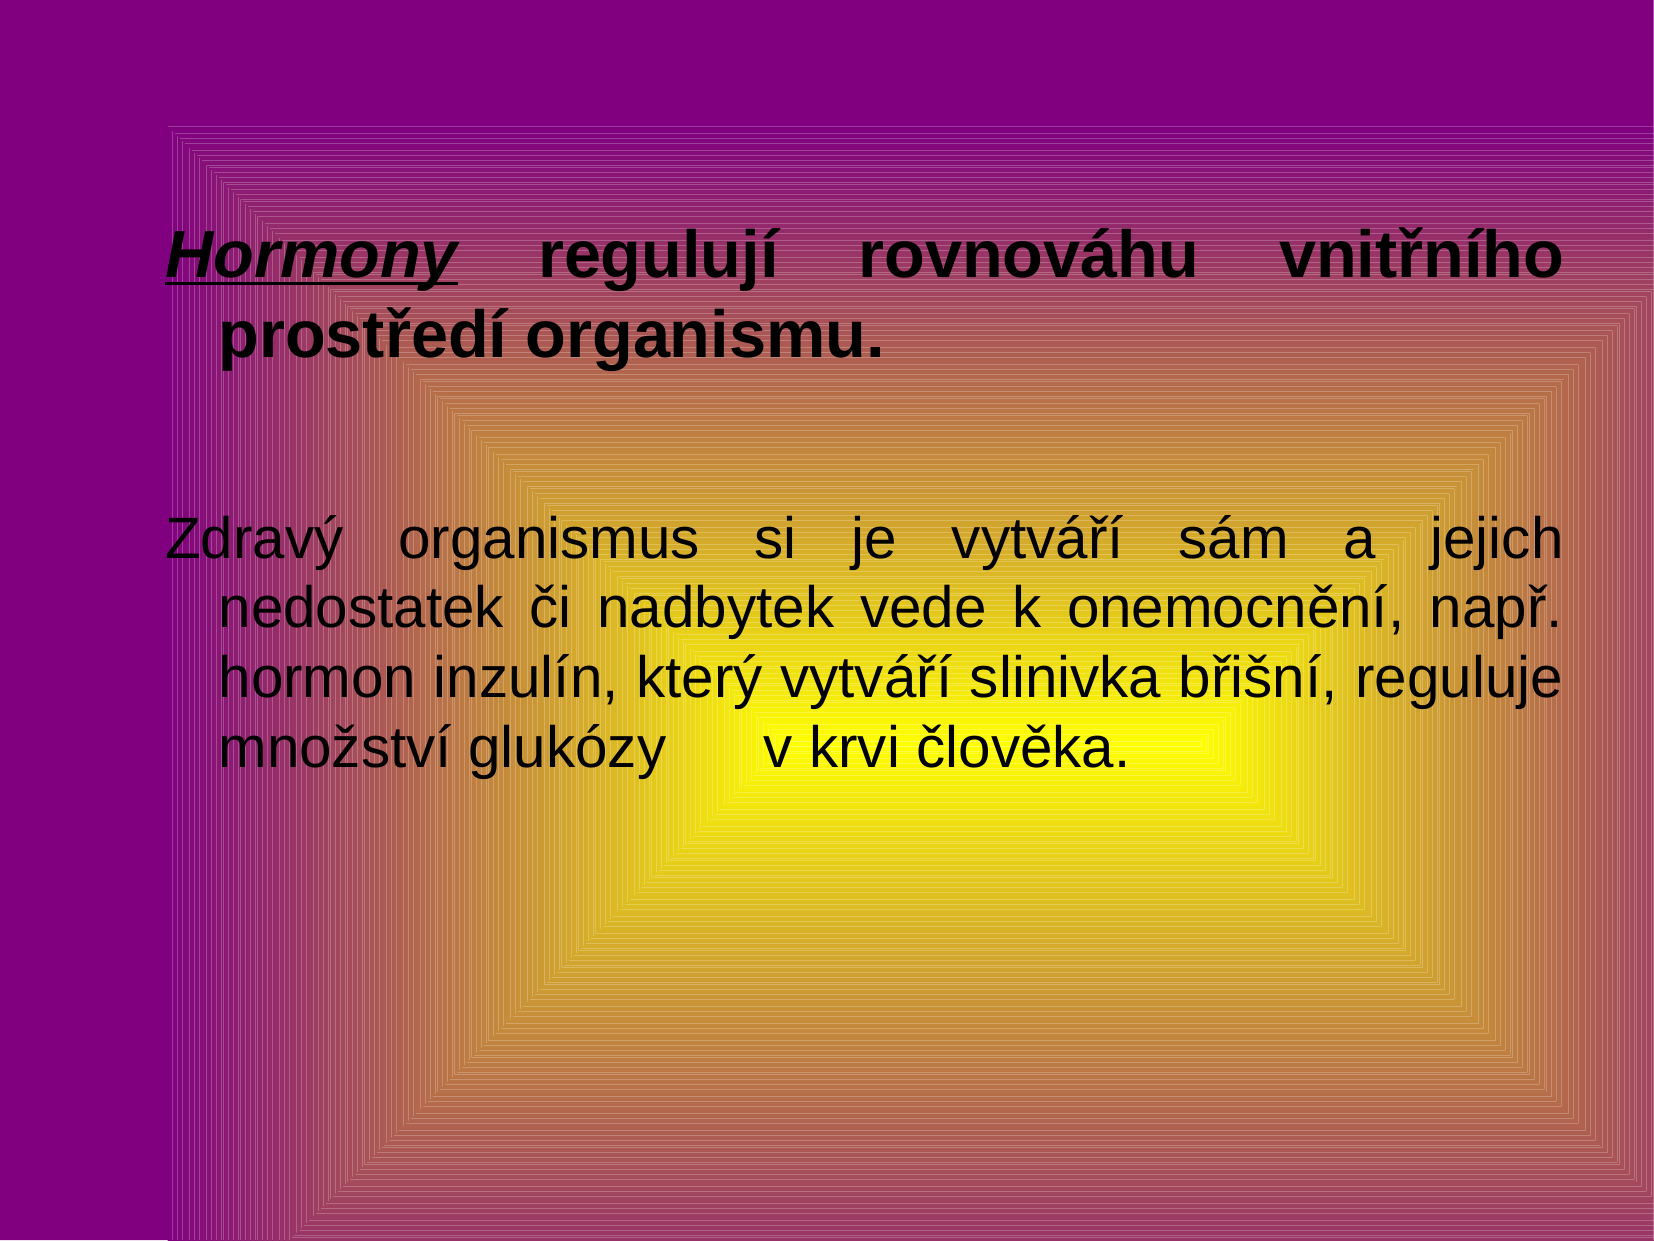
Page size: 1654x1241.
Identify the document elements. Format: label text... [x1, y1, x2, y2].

list Hormony regulují rovnováhu vnitřního prostředí organismu. Zdravý organismus si je vytváří sám a jejich nedostatek či nadbytek vede k onemocnění, např. hormon inzulín, který vytváří slinivka břišní, reguluje množství glukózy v krvi člověka. [76, 210, 1565, 1030]
